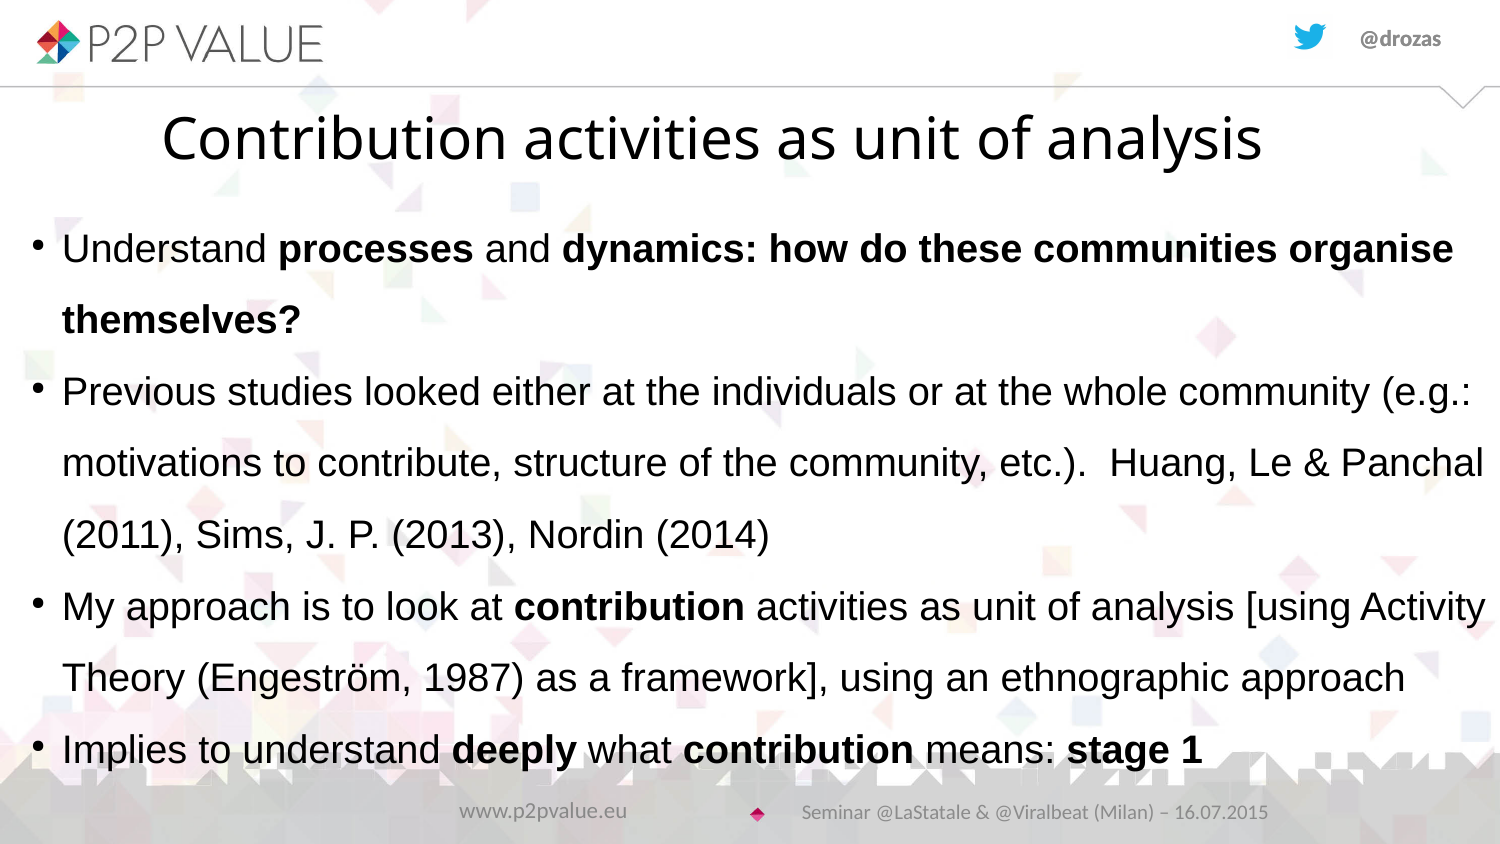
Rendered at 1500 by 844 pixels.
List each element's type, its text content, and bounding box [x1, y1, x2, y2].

subtitle Understand processes and dynamics: how do these communities organise themselves? Previous studies looked either at the individuals or at the whole community (e.g.: motivations to contribute, structure of the community, etc.). Huang, Le & Panchal (2011), Sims, J. P. (2013), Nordin (2014) My approach is to look at contribution activities as unit of analysis [using Activity Theory (Engeström, 1987) as a framework], using an ethnographic approach Implies to understand deeply what contribution means: stage 1 [17, 191, 1500, 811]
text_box www.p2pvalue.eu [453, 789, 672, 829]
picture [0, 0, 1500, 844]
text_box Seminar @LaStatale & @Viralbeat (Milan) – 16.07.2015 [788, 788, 1481, 834]
text_box @drozas [1333, 15, 1455, 60]
title Contribution activities as unit of analysis [60, 92, 1366, 181]
